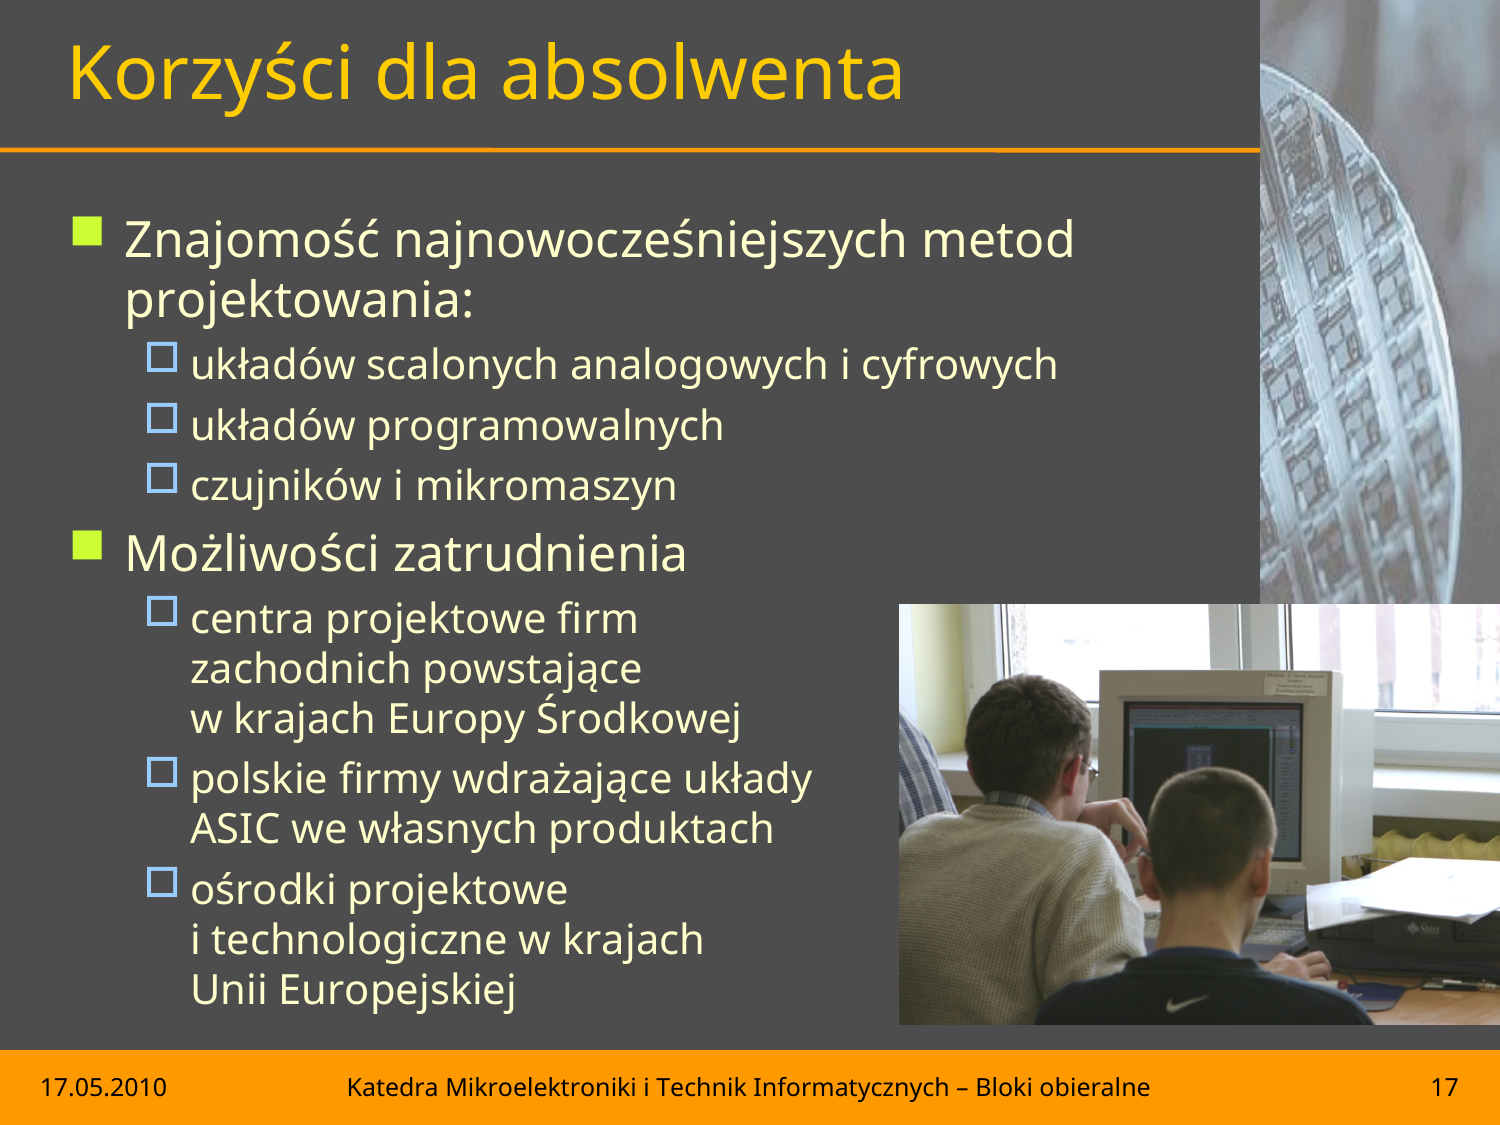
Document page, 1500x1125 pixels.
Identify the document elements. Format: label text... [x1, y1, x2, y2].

text_box Znajomość najnowocześniejszych metod projektowania: układów scalonych analogowych i cyfrowych układów programowalnych czujników i mikromaszyn Możliwości zatrudnienia centra projektowe firm zachodnich powstające w krajach Europy Środkowej polskie firmy wdrażające układy ASIC we własnych produktach ośrodki projektowe i technologiczne w krajach Unii Europejskiej [53, 199, 1401, 1021]
text_box Korzyści dla absolwenta [52, 16, 1469, 123]
picture [899, 0, 1500, 1026]
